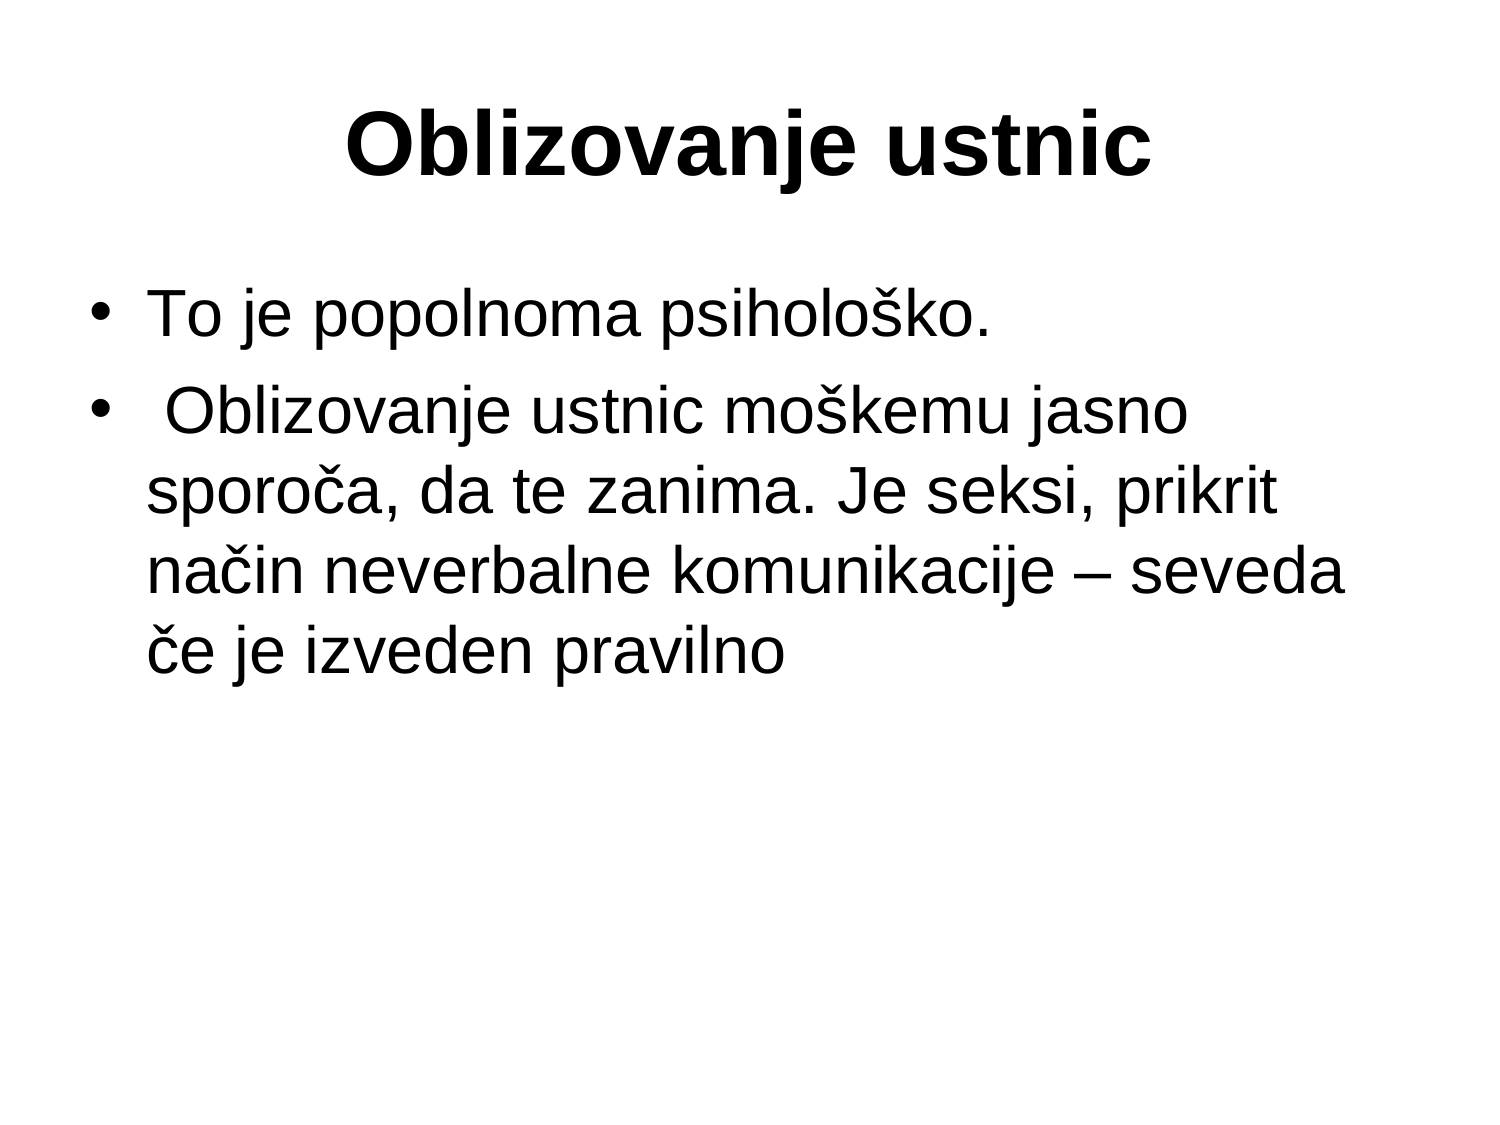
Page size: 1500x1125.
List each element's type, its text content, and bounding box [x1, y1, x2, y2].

title Oblizovanje ustnic [75, 45, 1426, 233]
list To je popolnoma psihološko. Oblizovanje ustnic moškemu jasno sporoča, da te zanima. Je seksi, prikrit način neverbalne komunikacije – seveda če je izveden pravilno [75, 262, 1426, 1006]
